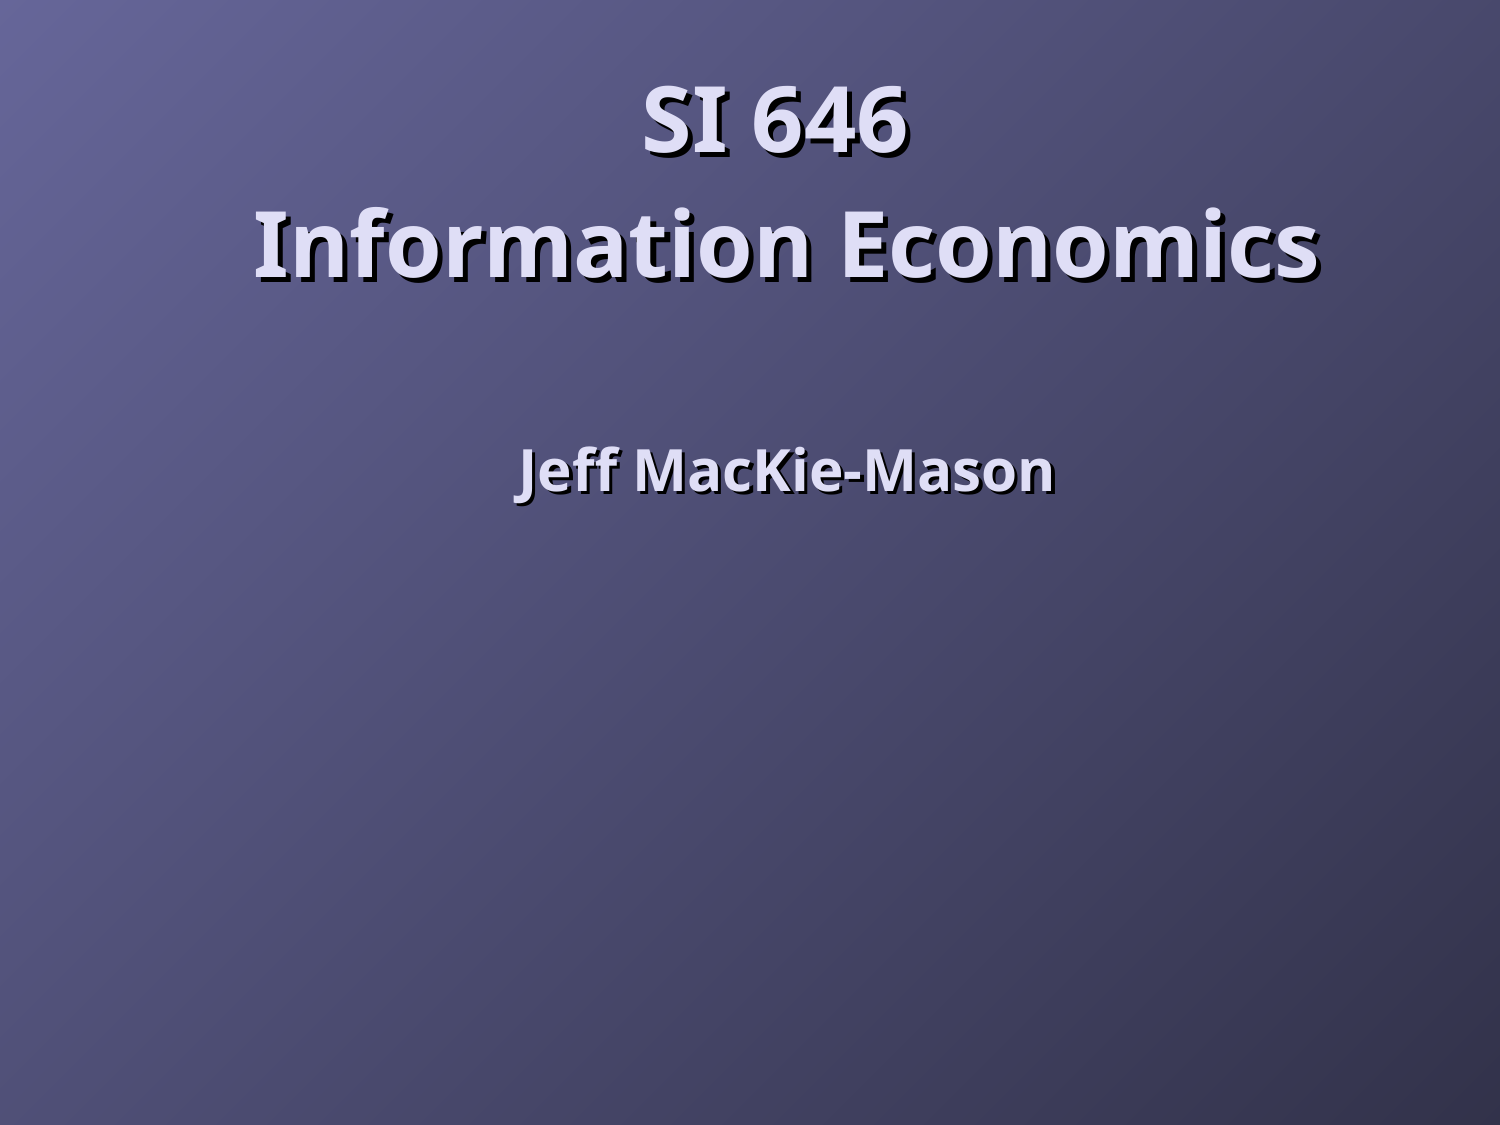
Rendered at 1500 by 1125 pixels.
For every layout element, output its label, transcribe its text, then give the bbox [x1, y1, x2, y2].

title SI 646 Information Economics Jeff MacKie-Mason [150, 73, 1426, 489]
